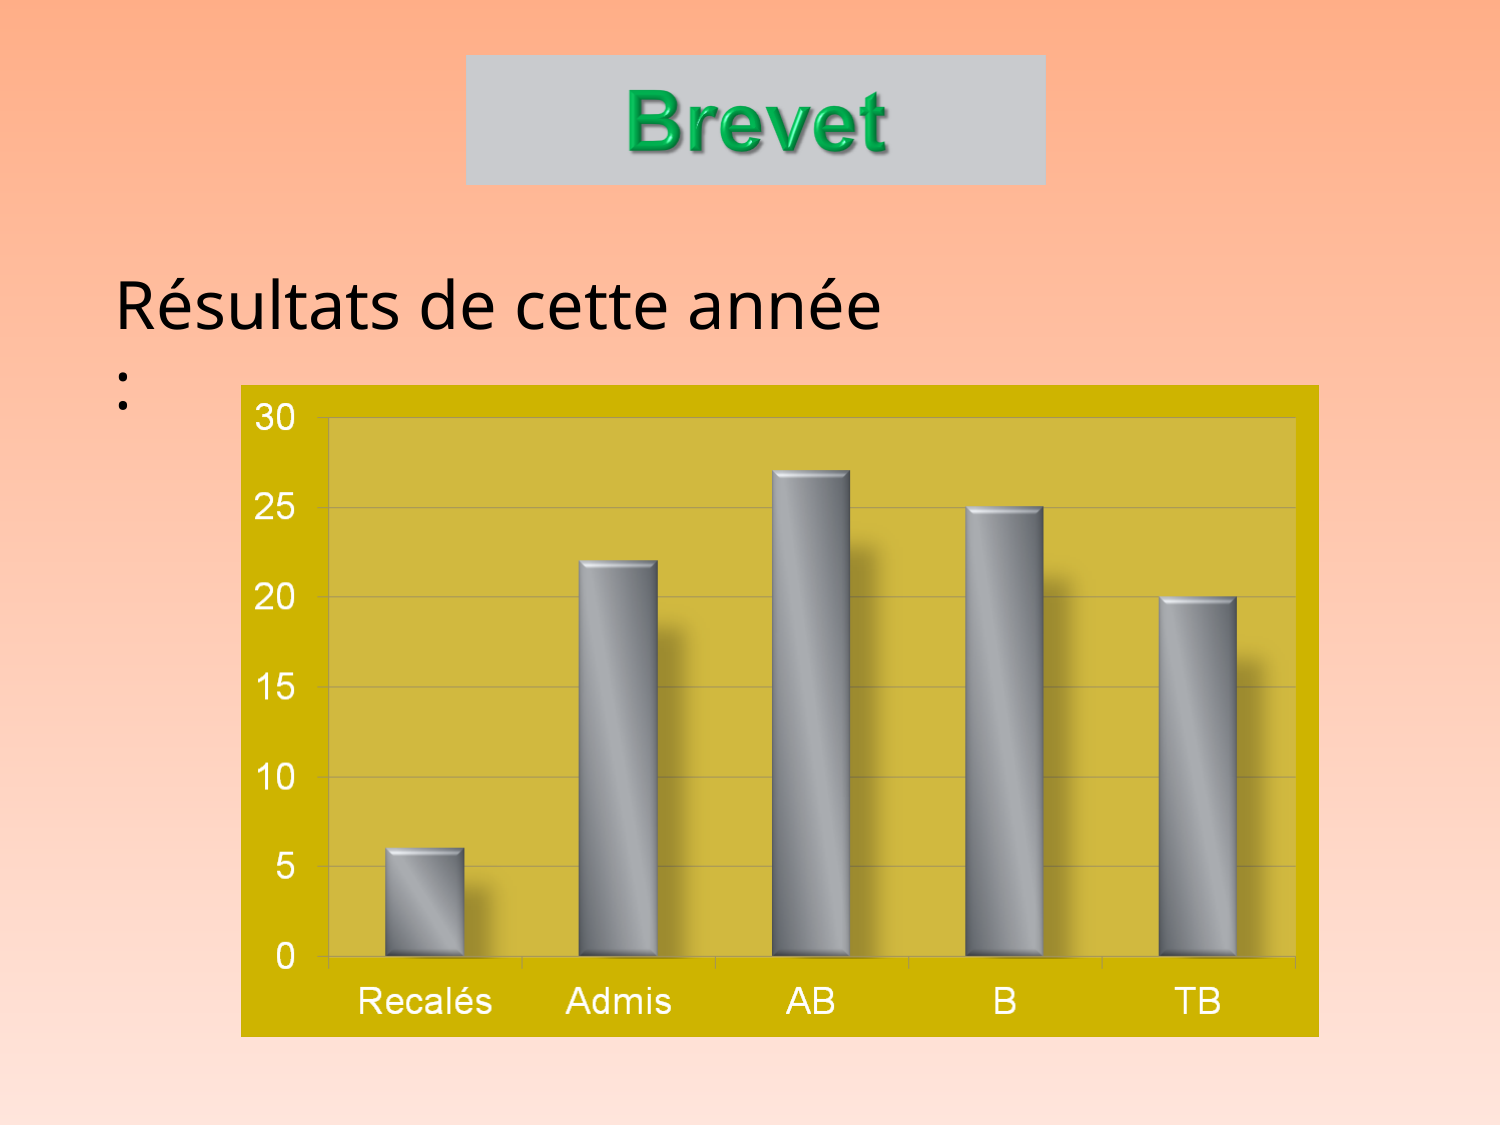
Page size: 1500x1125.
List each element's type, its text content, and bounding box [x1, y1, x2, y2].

picture [465, 40, 1047, 186]
text_box Résultats de cette année : [100, 255, 916, 431]
picture [233, 377, 1326, 1044]
